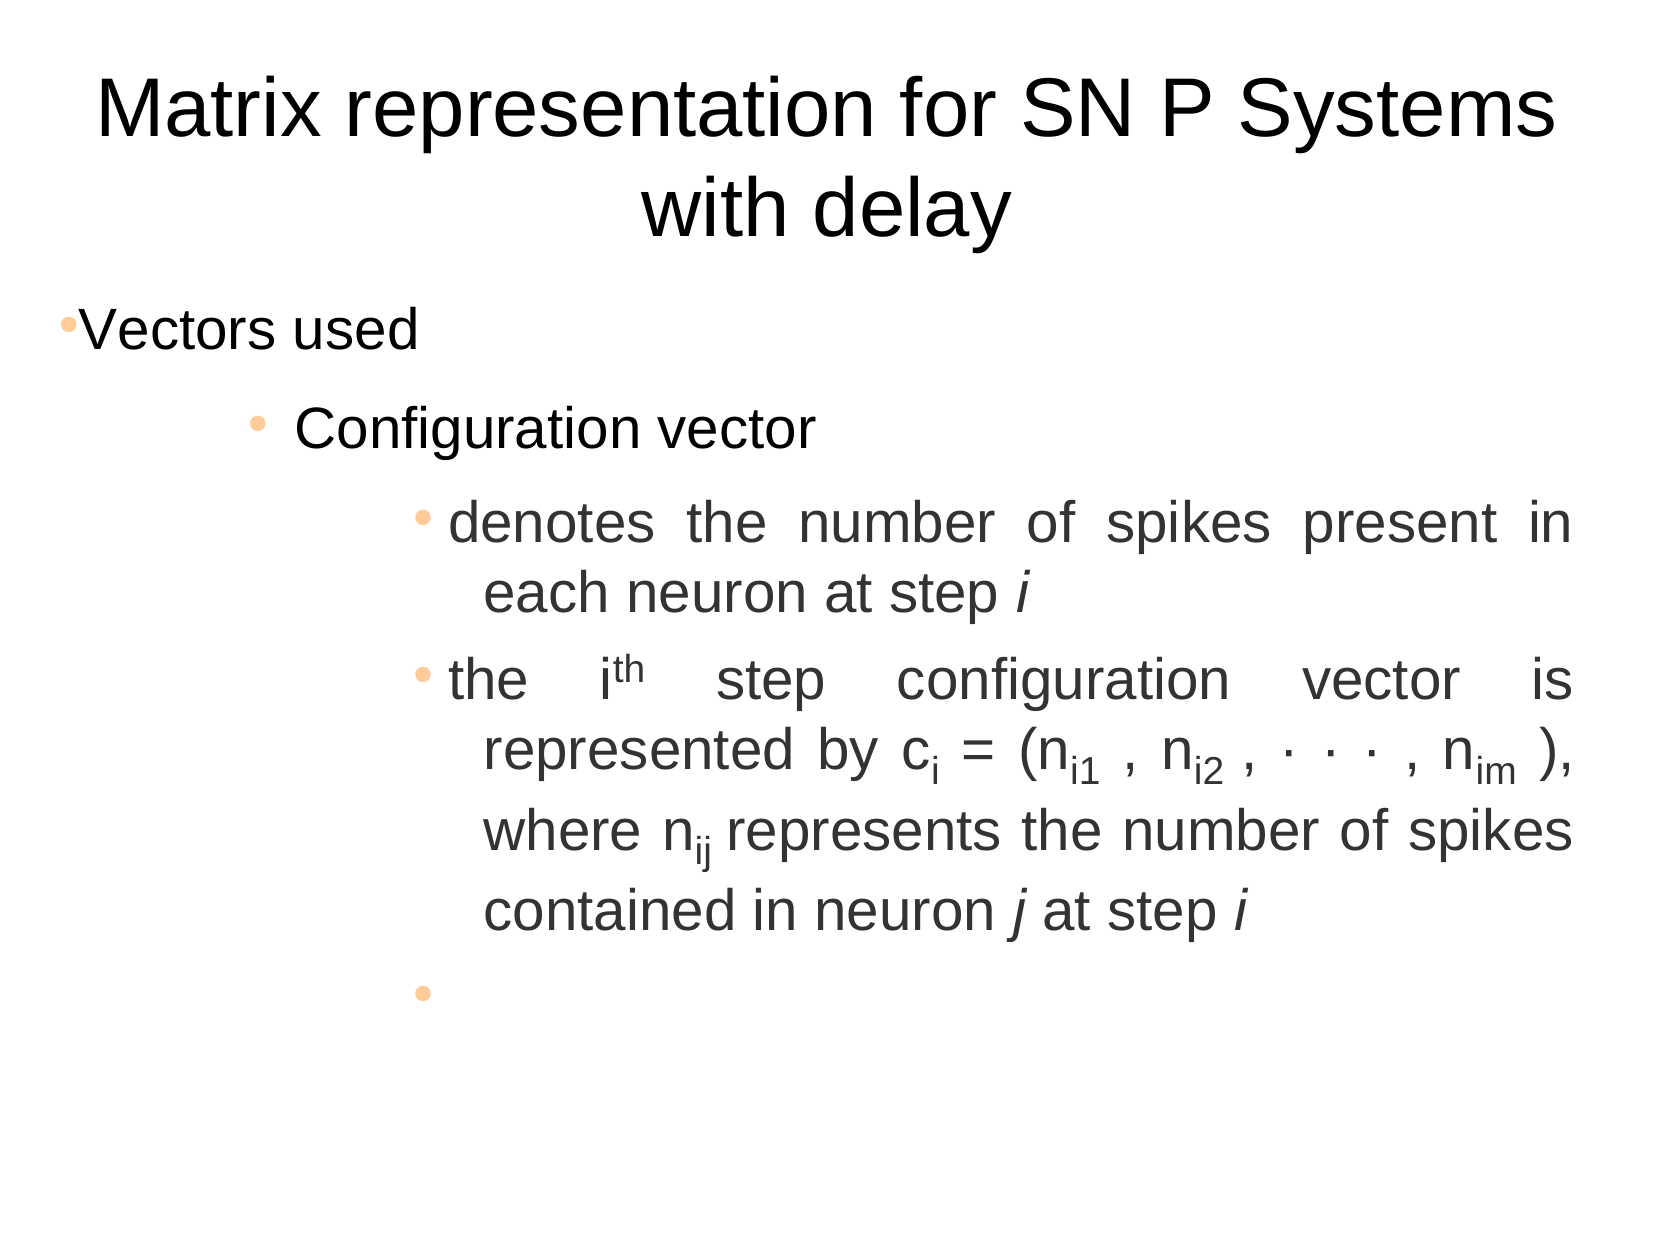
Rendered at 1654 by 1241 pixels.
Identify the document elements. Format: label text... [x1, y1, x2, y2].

title Matrix representation for SN P Systems with delay [82, 49, 1571, 257]
list Vectors used Configuration vector denotes the number of spikes present in each neuron at step i the ith step configuration vector is represented by ci = (ni1 , ni2 , · · · , nim ), where nij represents the number of spikes contained in neuron j at step i [58, 291, 1630, 1241]
